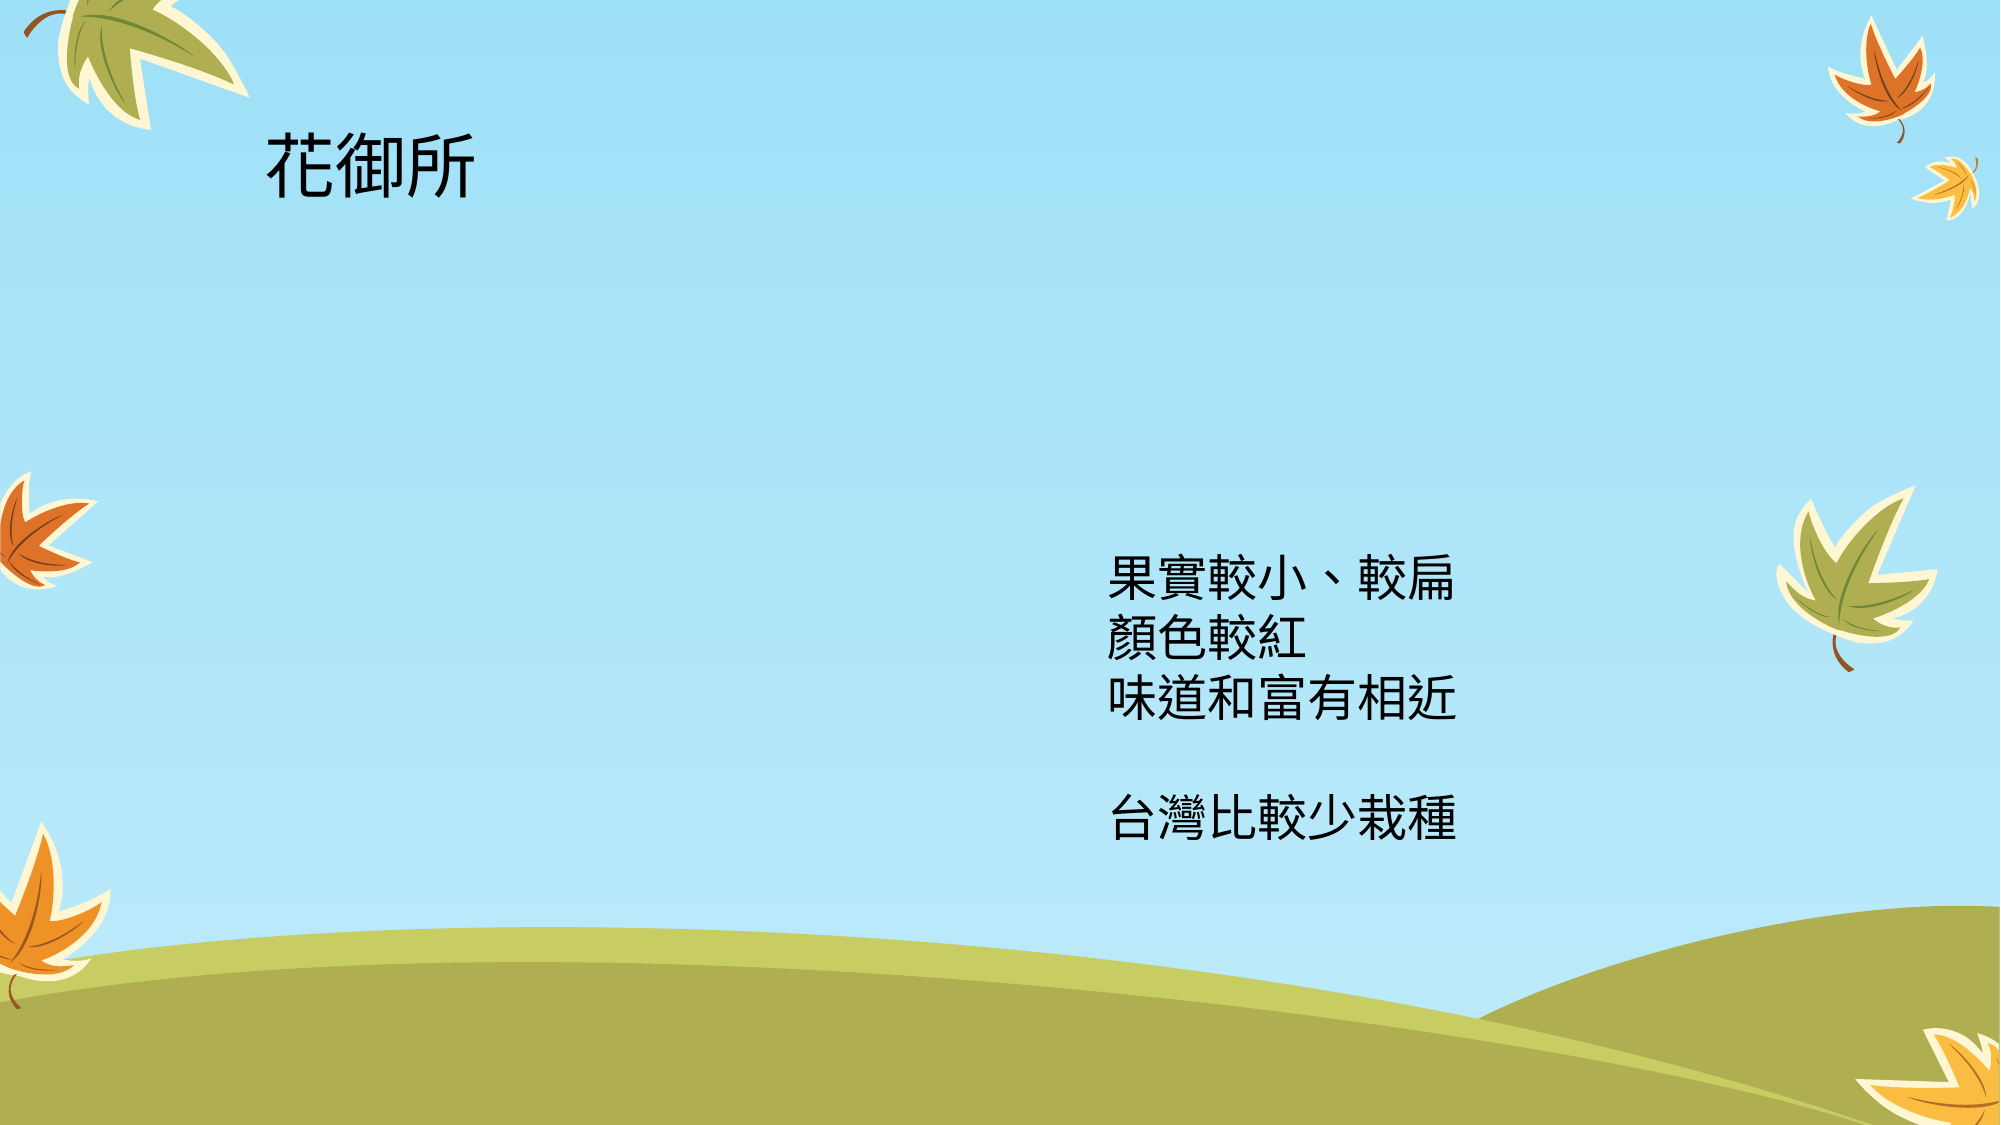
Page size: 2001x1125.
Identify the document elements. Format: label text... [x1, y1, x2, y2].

text_box 果實較小、較扁 顏色較紅 味道和富有相近 台灣比較少栽種 [1092, 538, 1749, 858]
title 花御所 [249, 12, 1749, 216]
